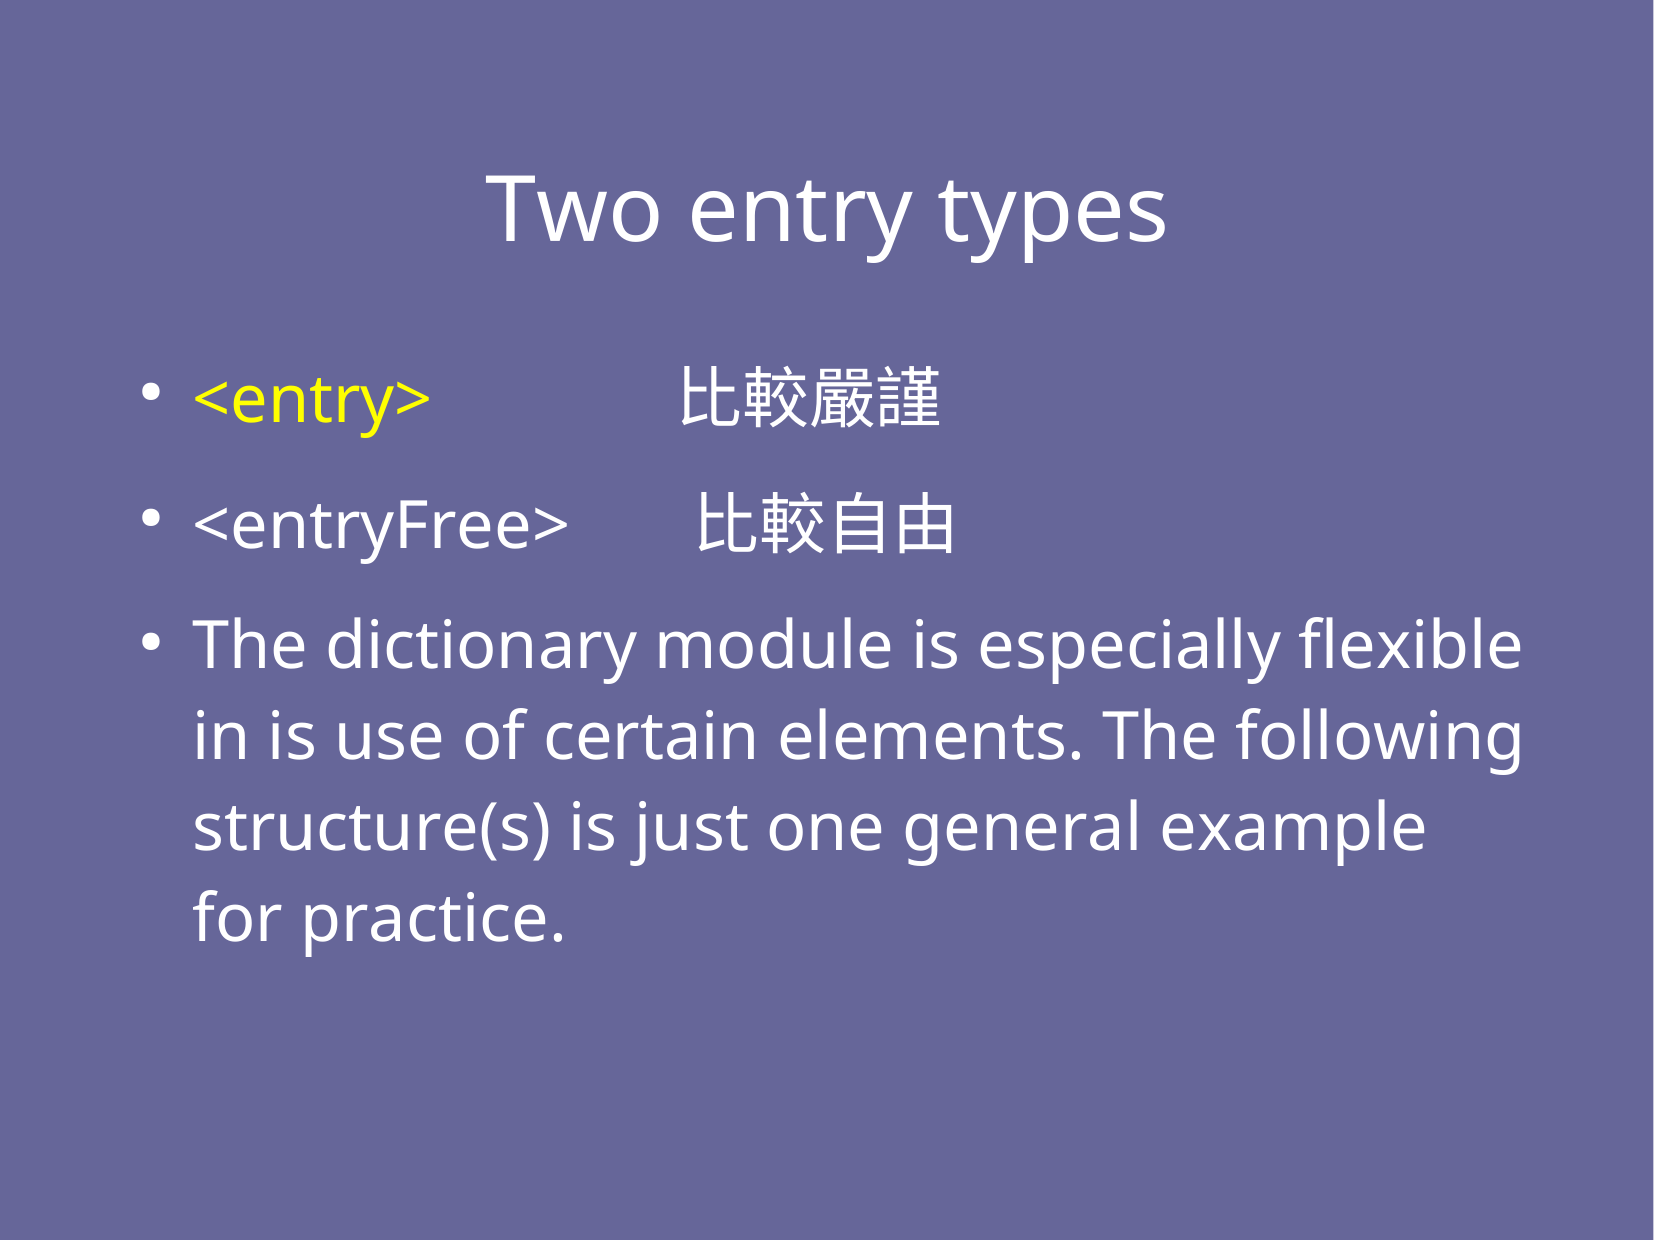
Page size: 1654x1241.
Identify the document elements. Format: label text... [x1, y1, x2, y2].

list <entry> 比較嚴謹 <entryFree> 比較自由 The dictionary module is especially flexible in is use of certain elements. The following structure(s) is just one general example for practice. [121, 344, 1534, 1112]
title Two entry types [121, 110, 1534, 303]
